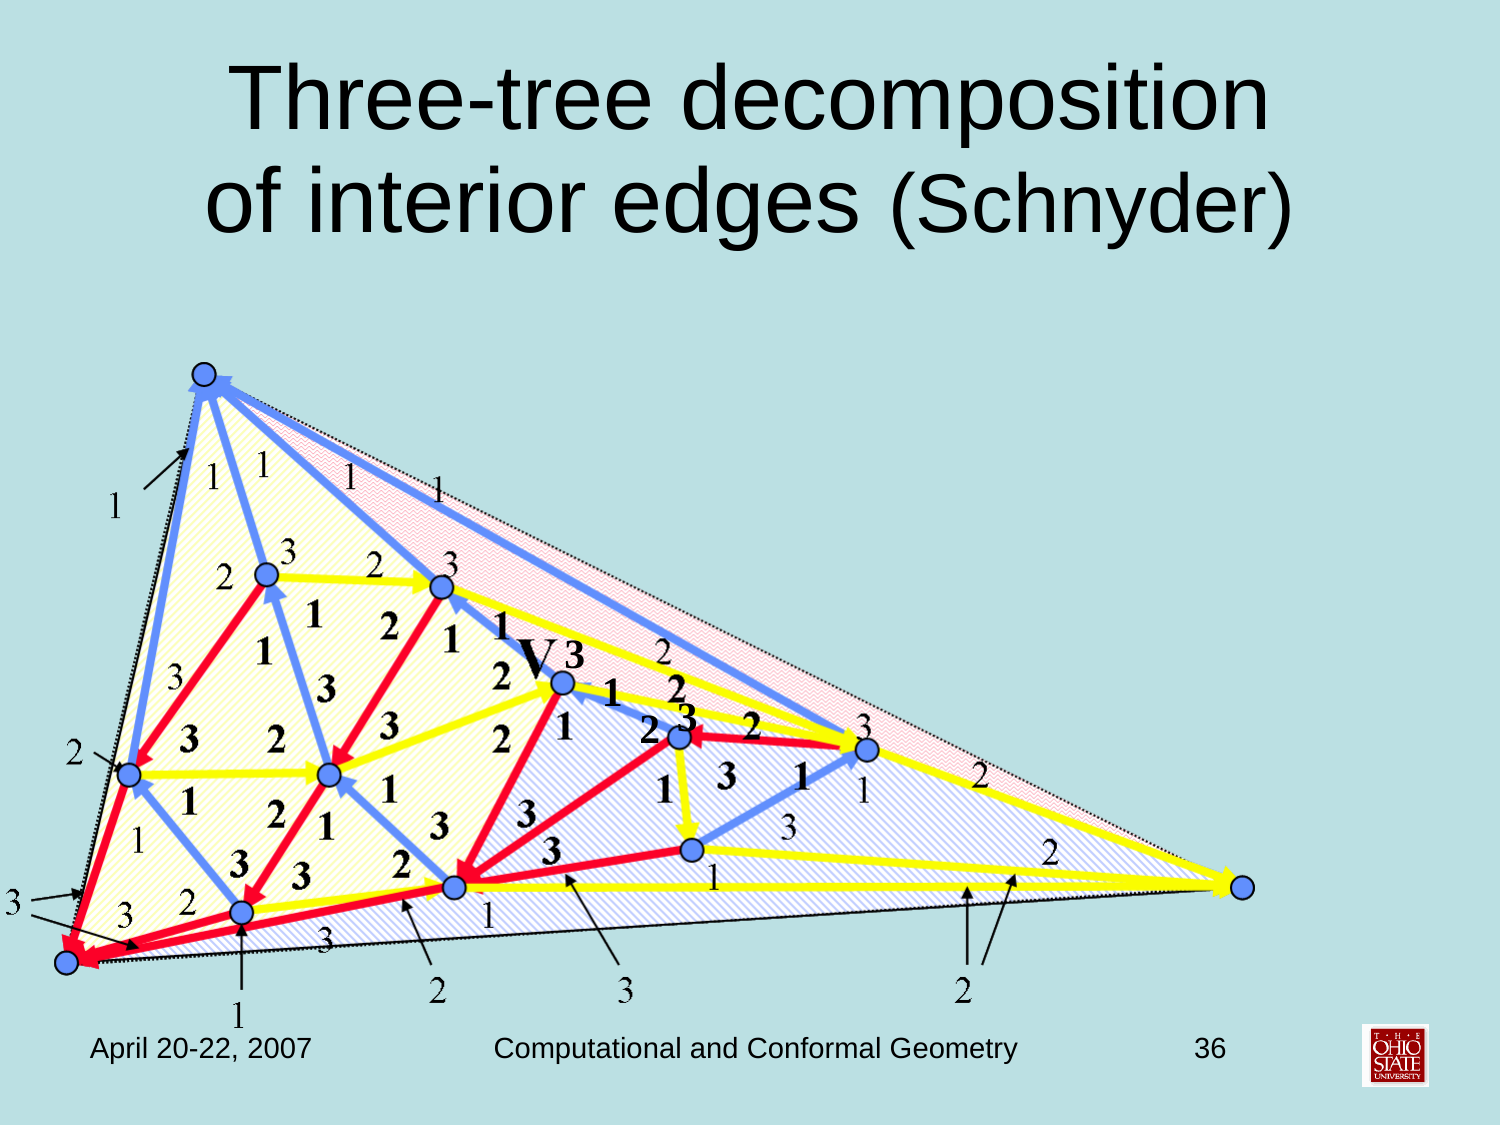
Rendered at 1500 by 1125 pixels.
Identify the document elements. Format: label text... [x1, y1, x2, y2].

text_box 2 [624, 698, 676, 761]
text_box 1 [587, 661, 638, 723]
picture [1362, 1024, 1429, 1087]
text_box 3 [662, 686, 713, 748]
text_box [0, 358, 1255, 1044]
text_box 3 [549, 623, 601, 686]
title Three-tree decomposition of interior edges (Schnyder) [75, 15, 1426, 284]
